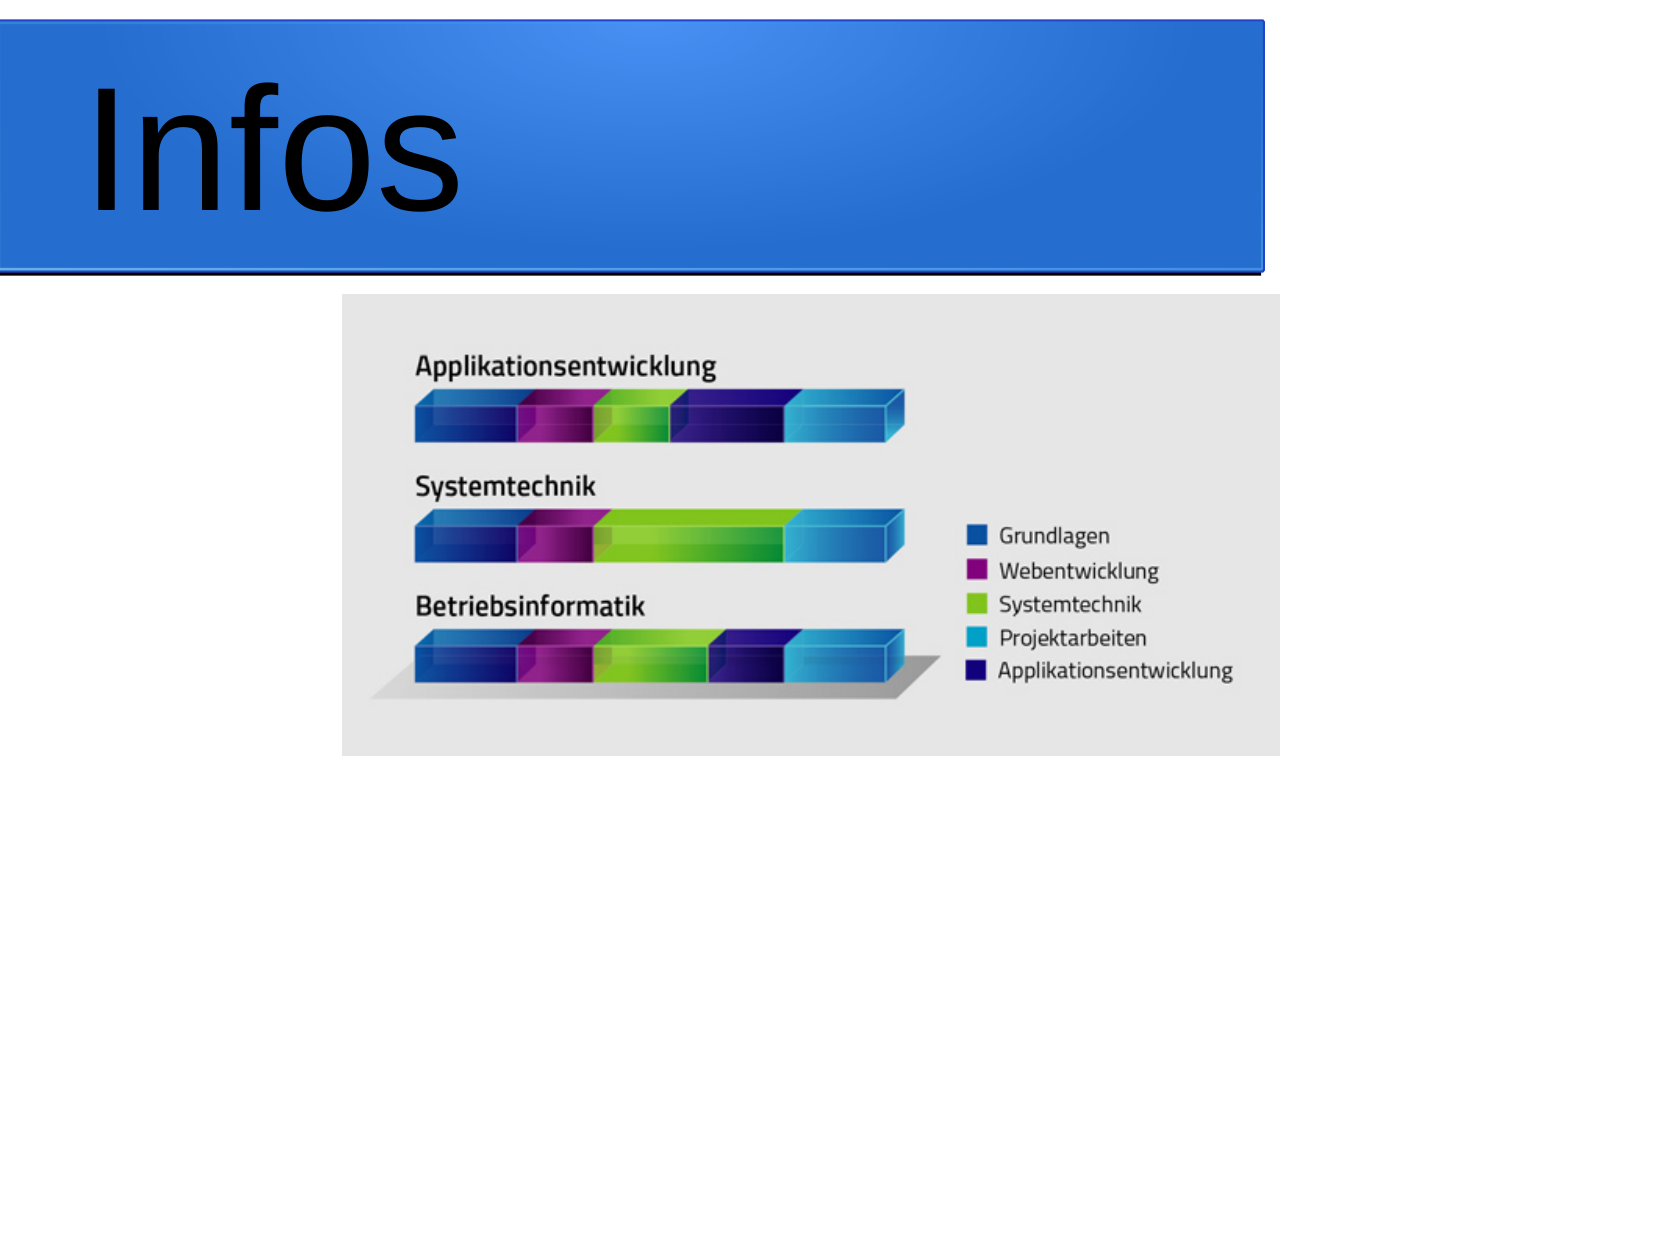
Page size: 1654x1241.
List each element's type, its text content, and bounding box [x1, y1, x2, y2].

title Infos [82, 47, 1235, 252]
picture [342, 294, 1280, 756]
